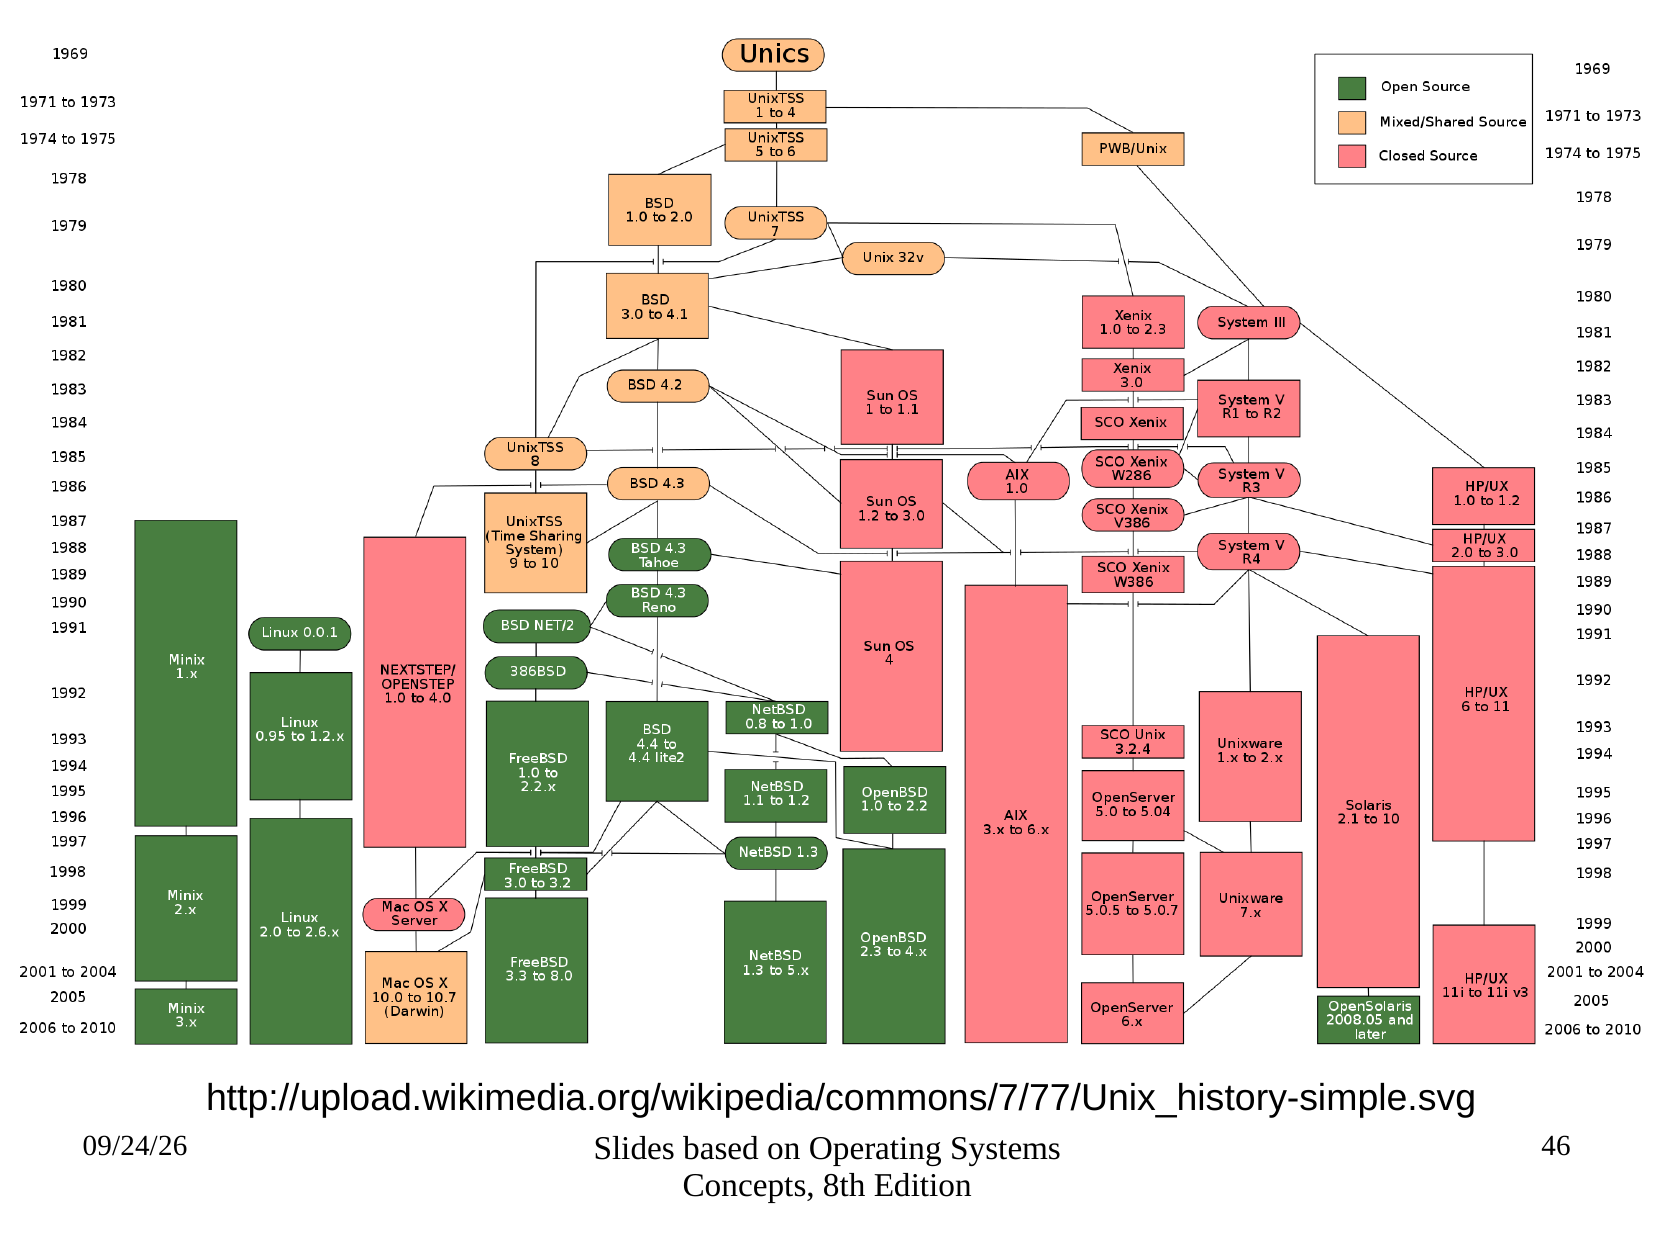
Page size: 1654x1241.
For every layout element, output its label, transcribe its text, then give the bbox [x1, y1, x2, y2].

text_box http://upload.wikimedia.org/wikipedia/commons/7/77/Unix_history-simple.svg [191, 1068, 1490, 1126]
picture [2, 24, 1654, 1068]
